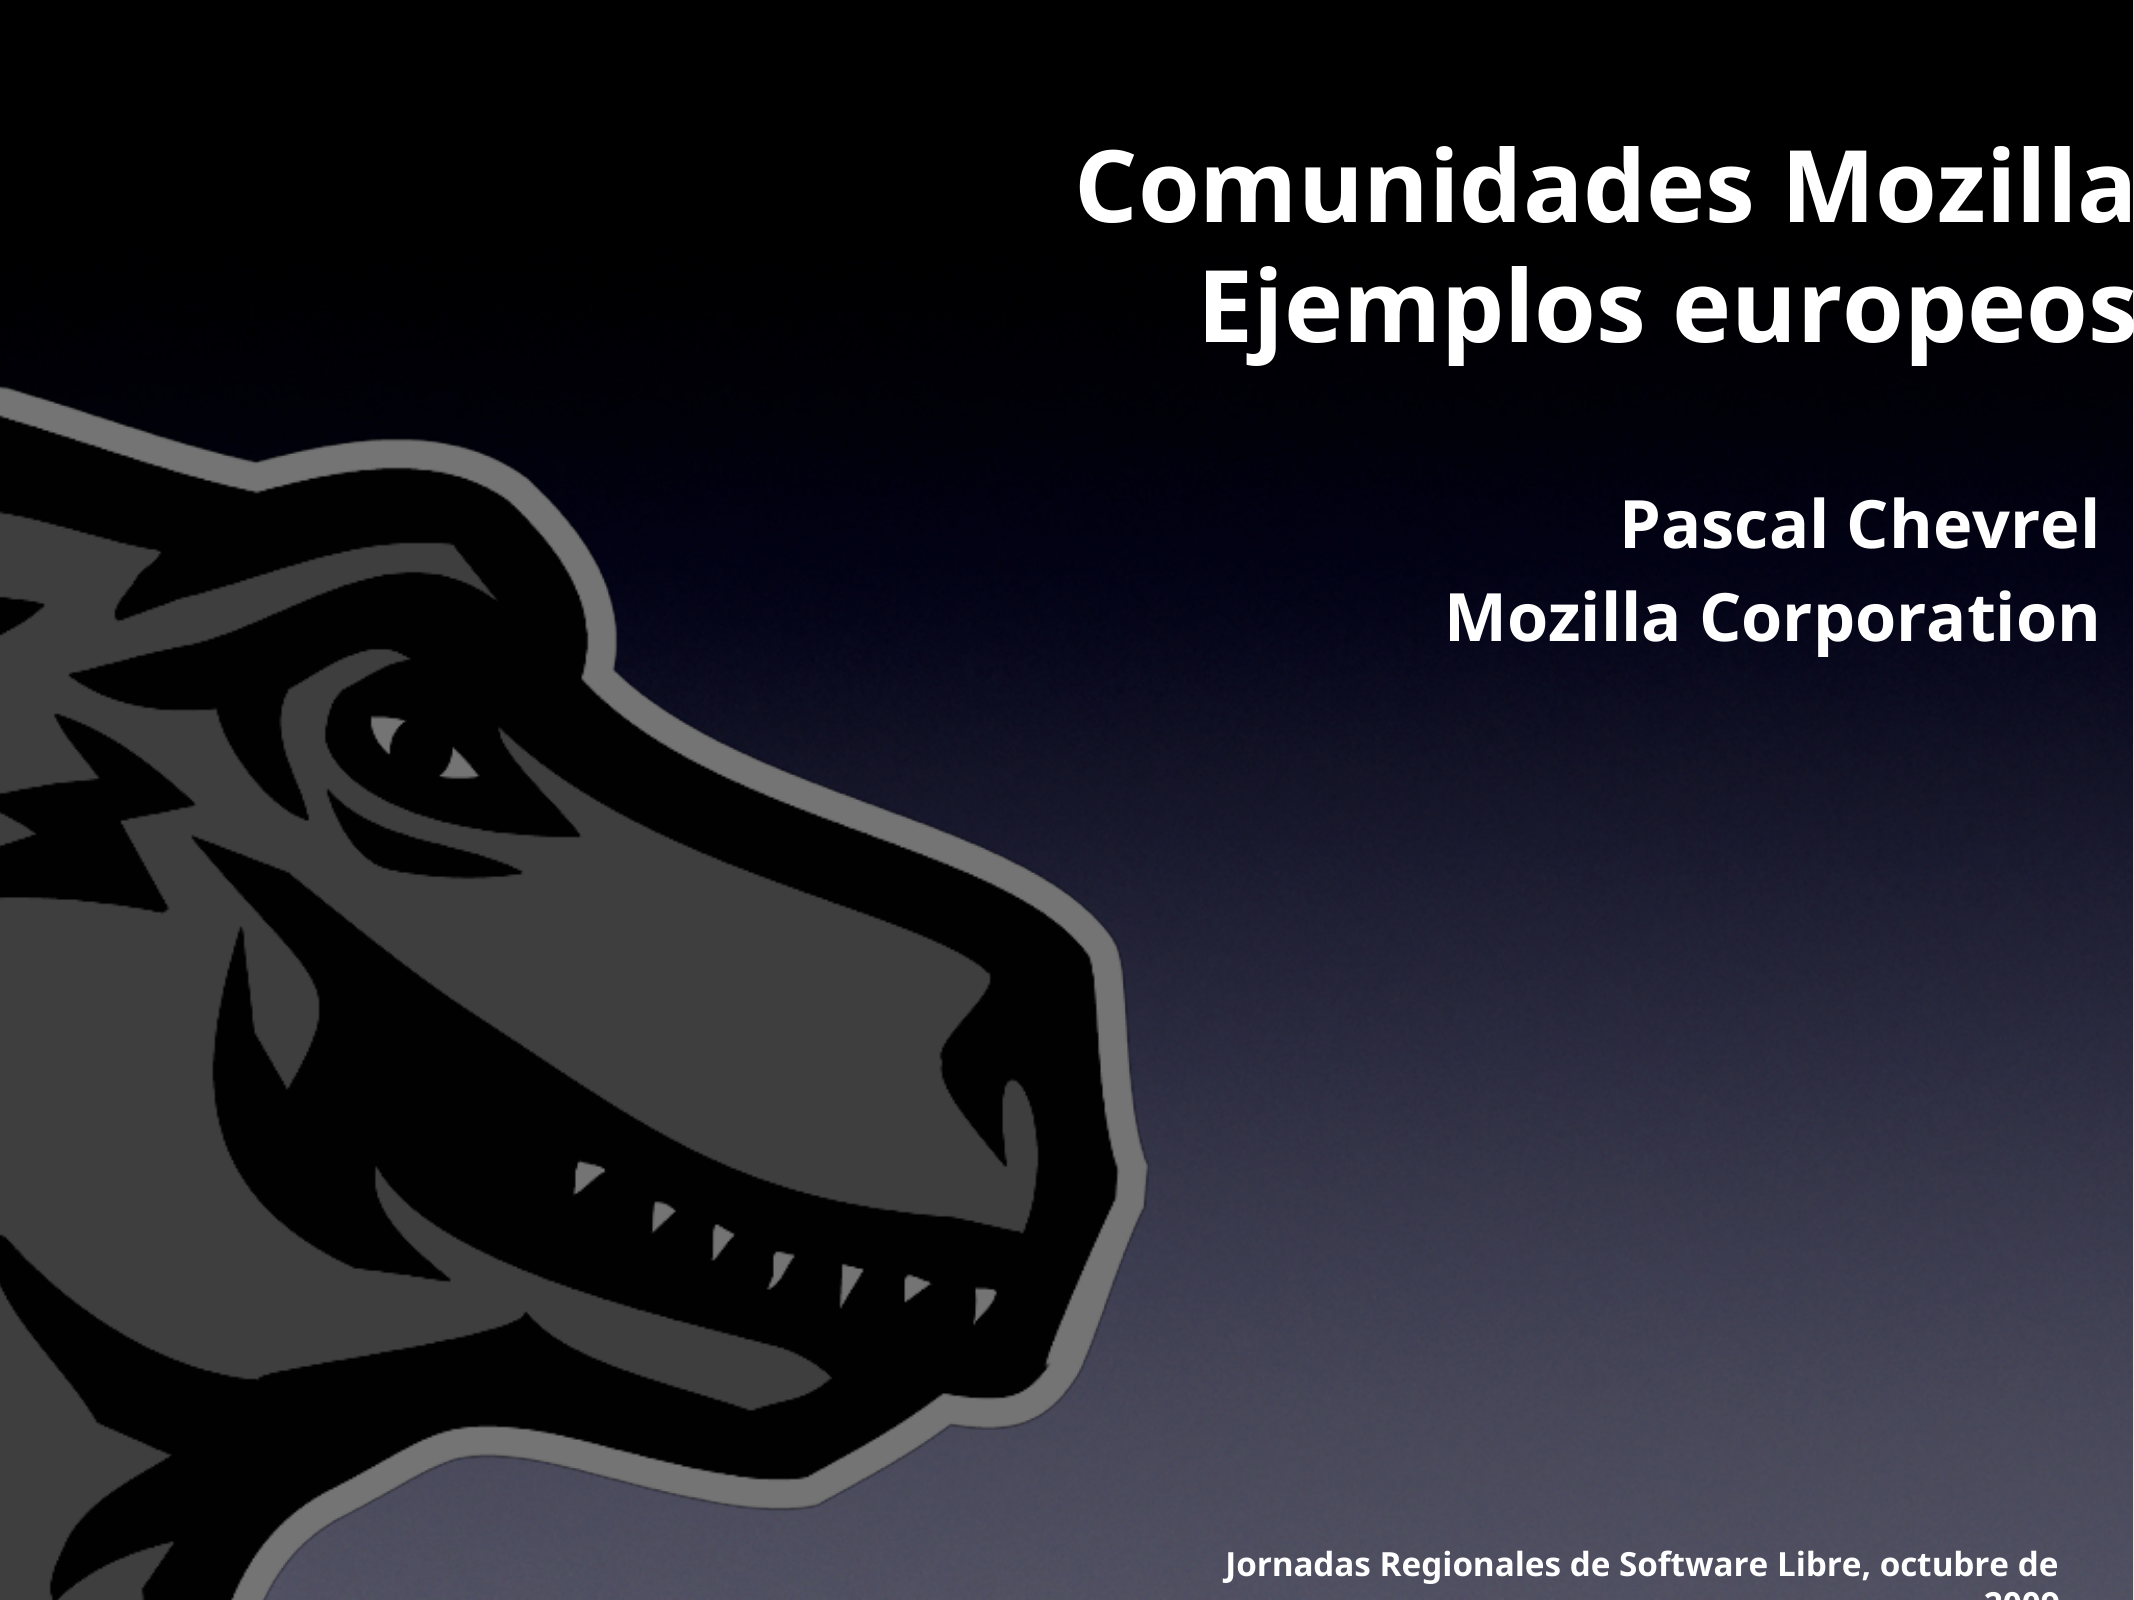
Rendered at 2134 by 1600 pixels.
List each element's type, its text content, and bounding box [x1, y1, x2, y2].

text_box Comunidades Mozilla Ejemplos europeos [1074, 122, 2134, 363]
picture [0, 0, 2134, 1600]
text_box Jornadas Regionales de Software Libre, octubre de 2009 [1210, 1535, 2134, 1591]
text_box Pascal Chevrel [865, 471, 2101, 572]
text_box Mozilla Corporation [1216, 564, 2102, 667]
